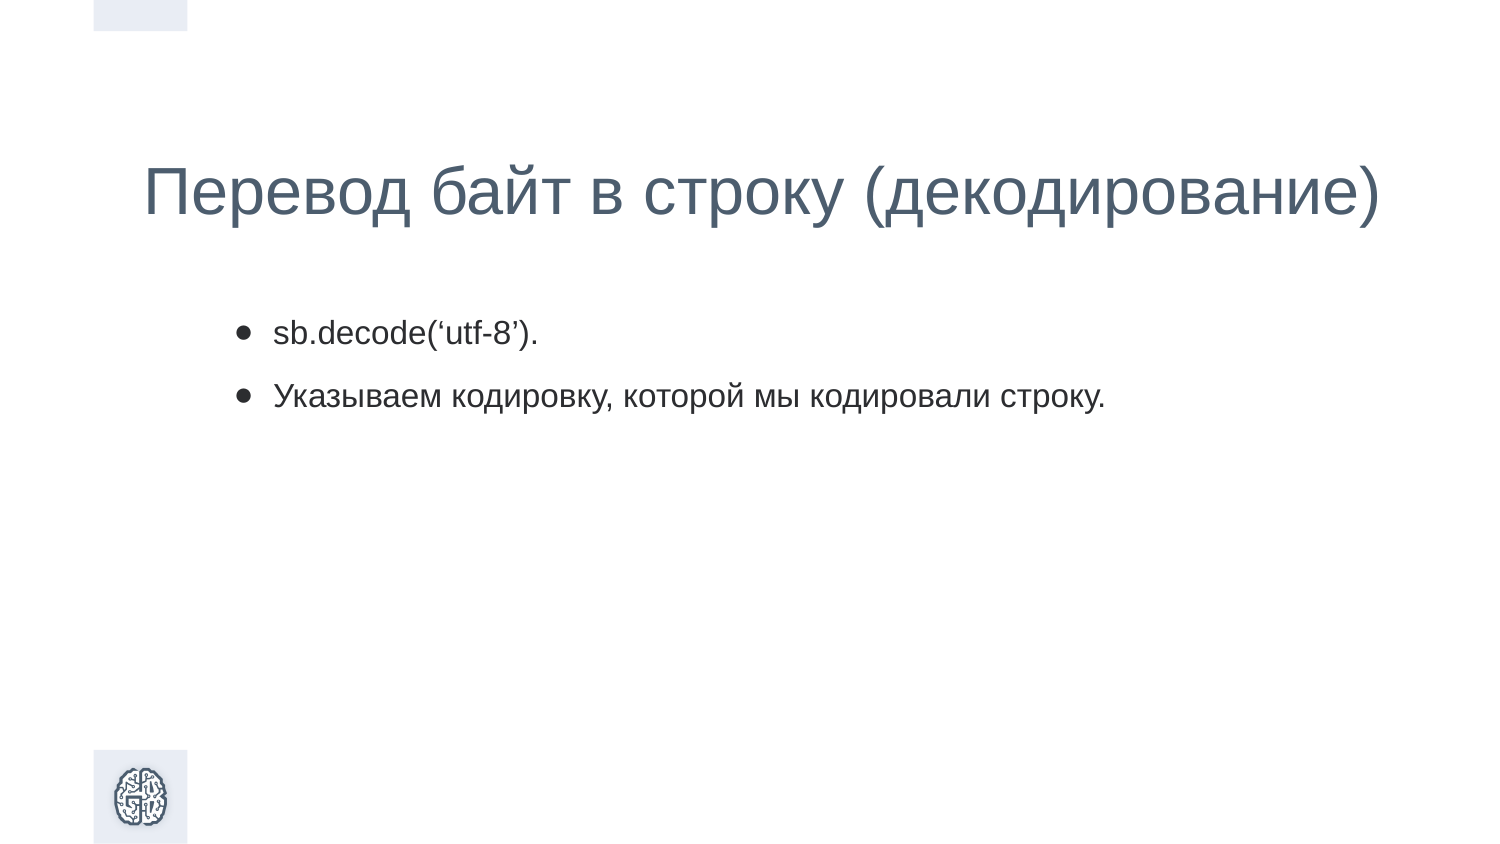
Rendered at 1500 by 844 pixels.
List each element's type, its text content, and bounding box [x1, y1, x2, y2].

text_box Перевод байт в строку (декодирование) [128, 93, 1441, 282]
text_box sb.decode(‘utf-8’). [187, 284, 1312, 358]
picture [106, 760, 175, 834]
text_box Указываем кодировку, которой мы кодировали строку. [187, 358, 1312, 421]
